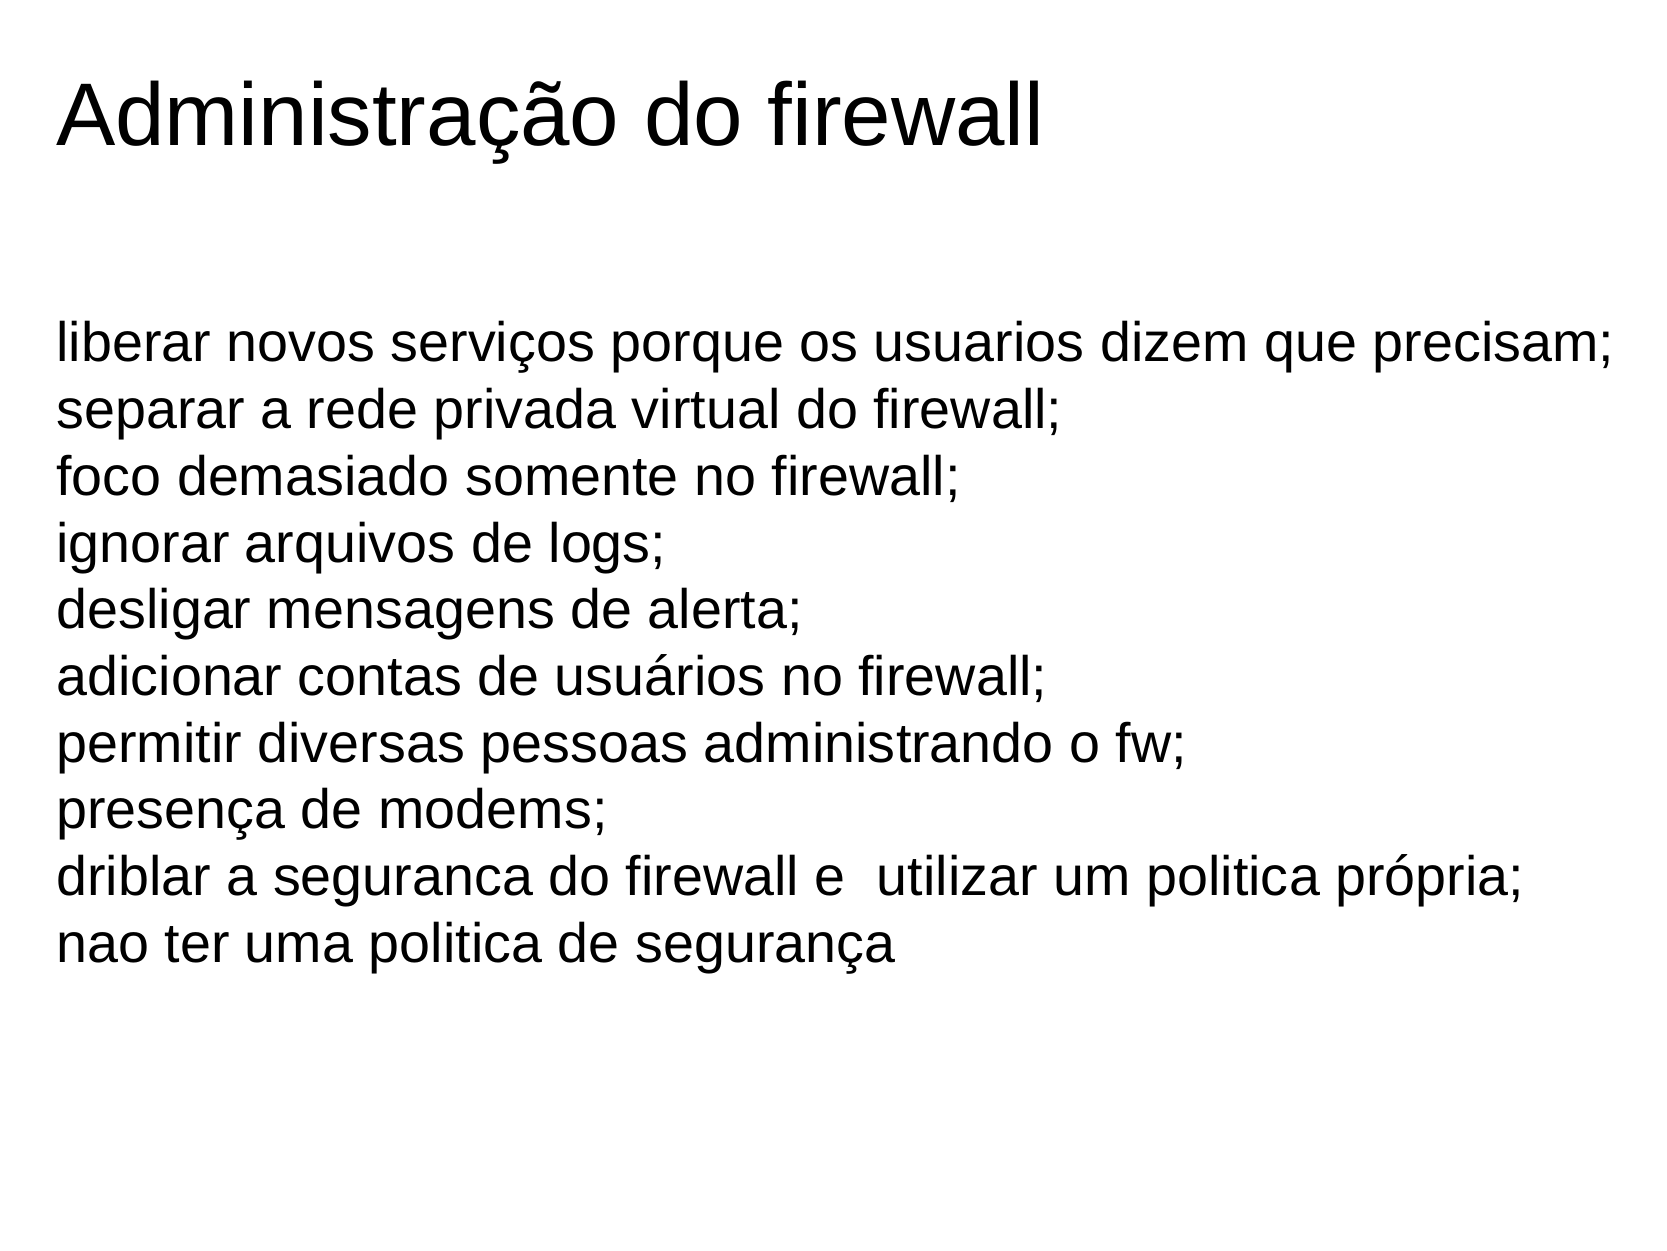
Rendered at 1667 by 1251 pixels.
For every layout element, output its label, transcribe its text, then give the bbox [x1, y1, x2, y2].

title Administração do firewall [50, 50, 1630, 213]
list liberar novos serviços porque os usuarios dizem que precisam; separar a rede privada virtual do firewall; foco demasiado somente no firewall; ignorar arquivos de logs; desligar mensagens de alerta; adicionar contas de usuários no firewall; permitir diversas pessoas administrando o fw; presença de modems; driblar a seguranca do firewall e utilizar um politica própria; nao ter uma politica de segurança [50, 300, 1630, 1213]
